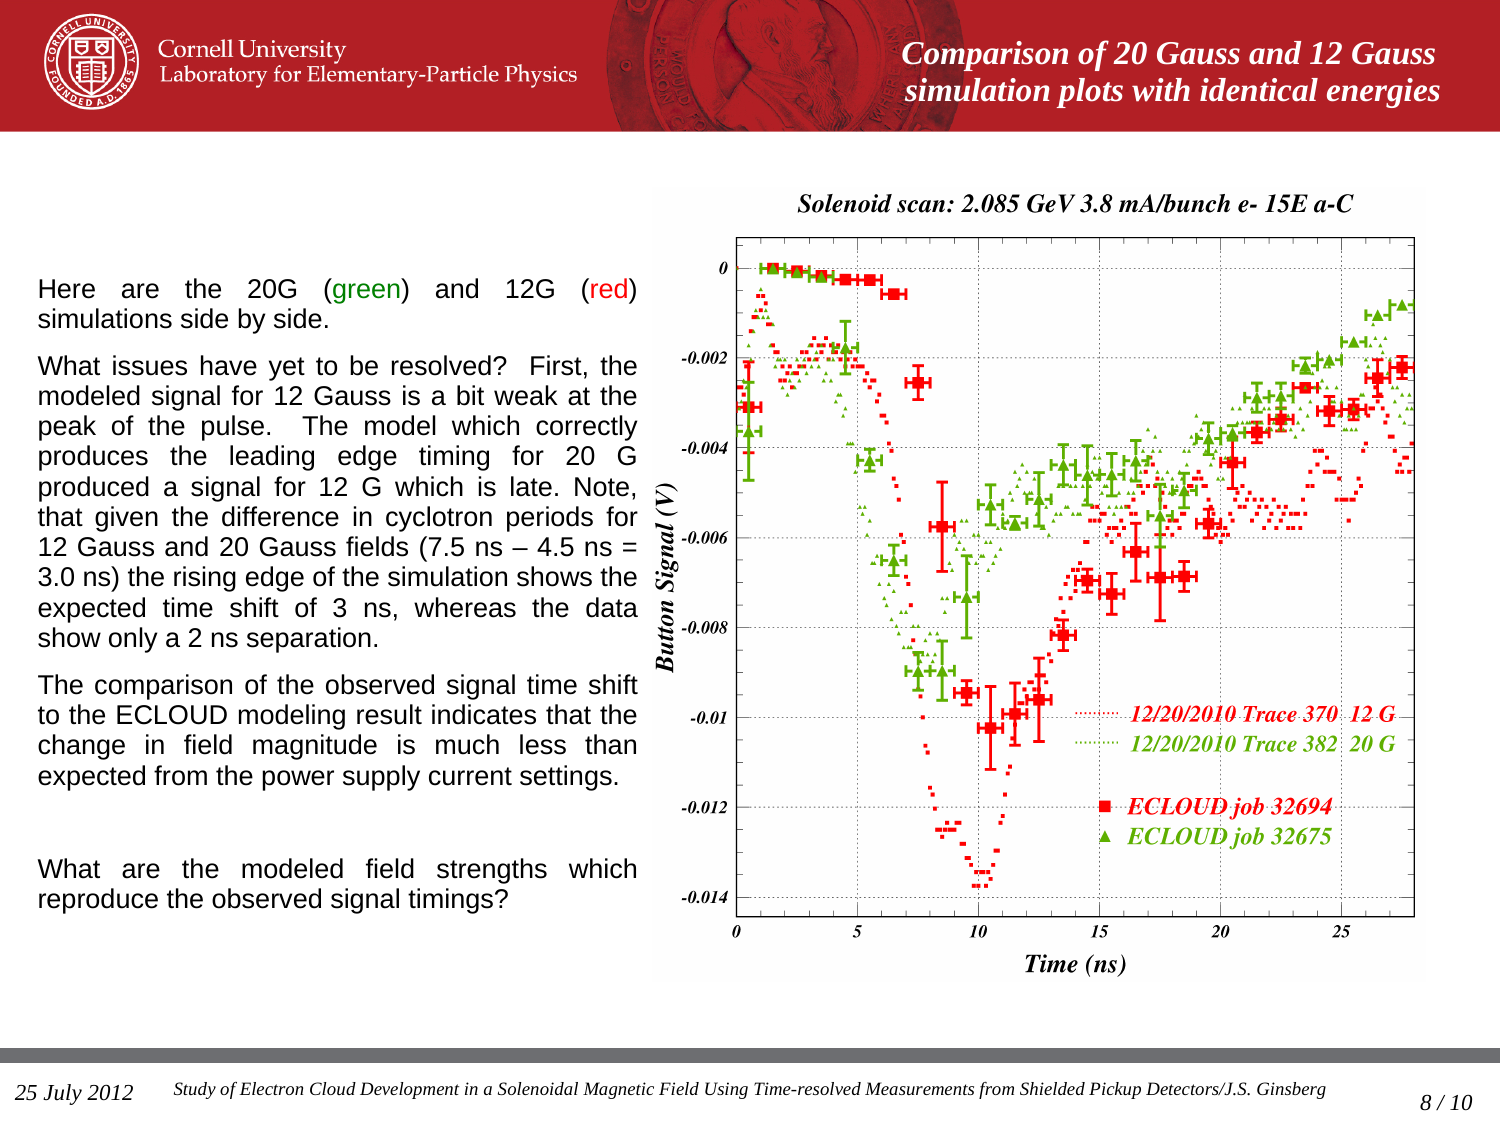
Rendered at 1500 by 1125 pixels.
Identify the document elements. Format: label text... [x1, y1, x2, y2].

picture [0, 0, 765, 132]
picture [652, 187, 1426, 982]
title Comparison of 20 Gauss and 12 Gauss simulation plots with identical energies [765, 0, 1500, 212]
subtitle Here are the 20G (green) and 12G (red) simulations side by side. What issues have yet to be resolved? First, the modeled signal for 12 Gauss is a bit weak at the peak of the pulse. The model which correctly produces the leading edge timing for 20 G produced a signal for 12 G which is late. Note, that given the difference in cyclotron periods for 12 Gauss and 20 Gauss fields (7.5 ns – 4.5 ns = 3.0 ns) the rising edge of the simulation shows the expected time shift of 3 ns, whereas the data show only a 2 ns separation. The comparison of the observed signal time shift to the ECLOUD modeling result indicates that the change in field magnitude is much less than expected from the power supply current settings. What are the modeled field strengths which reproduce the observed signal timings? [37, 181, 638, 1007]
